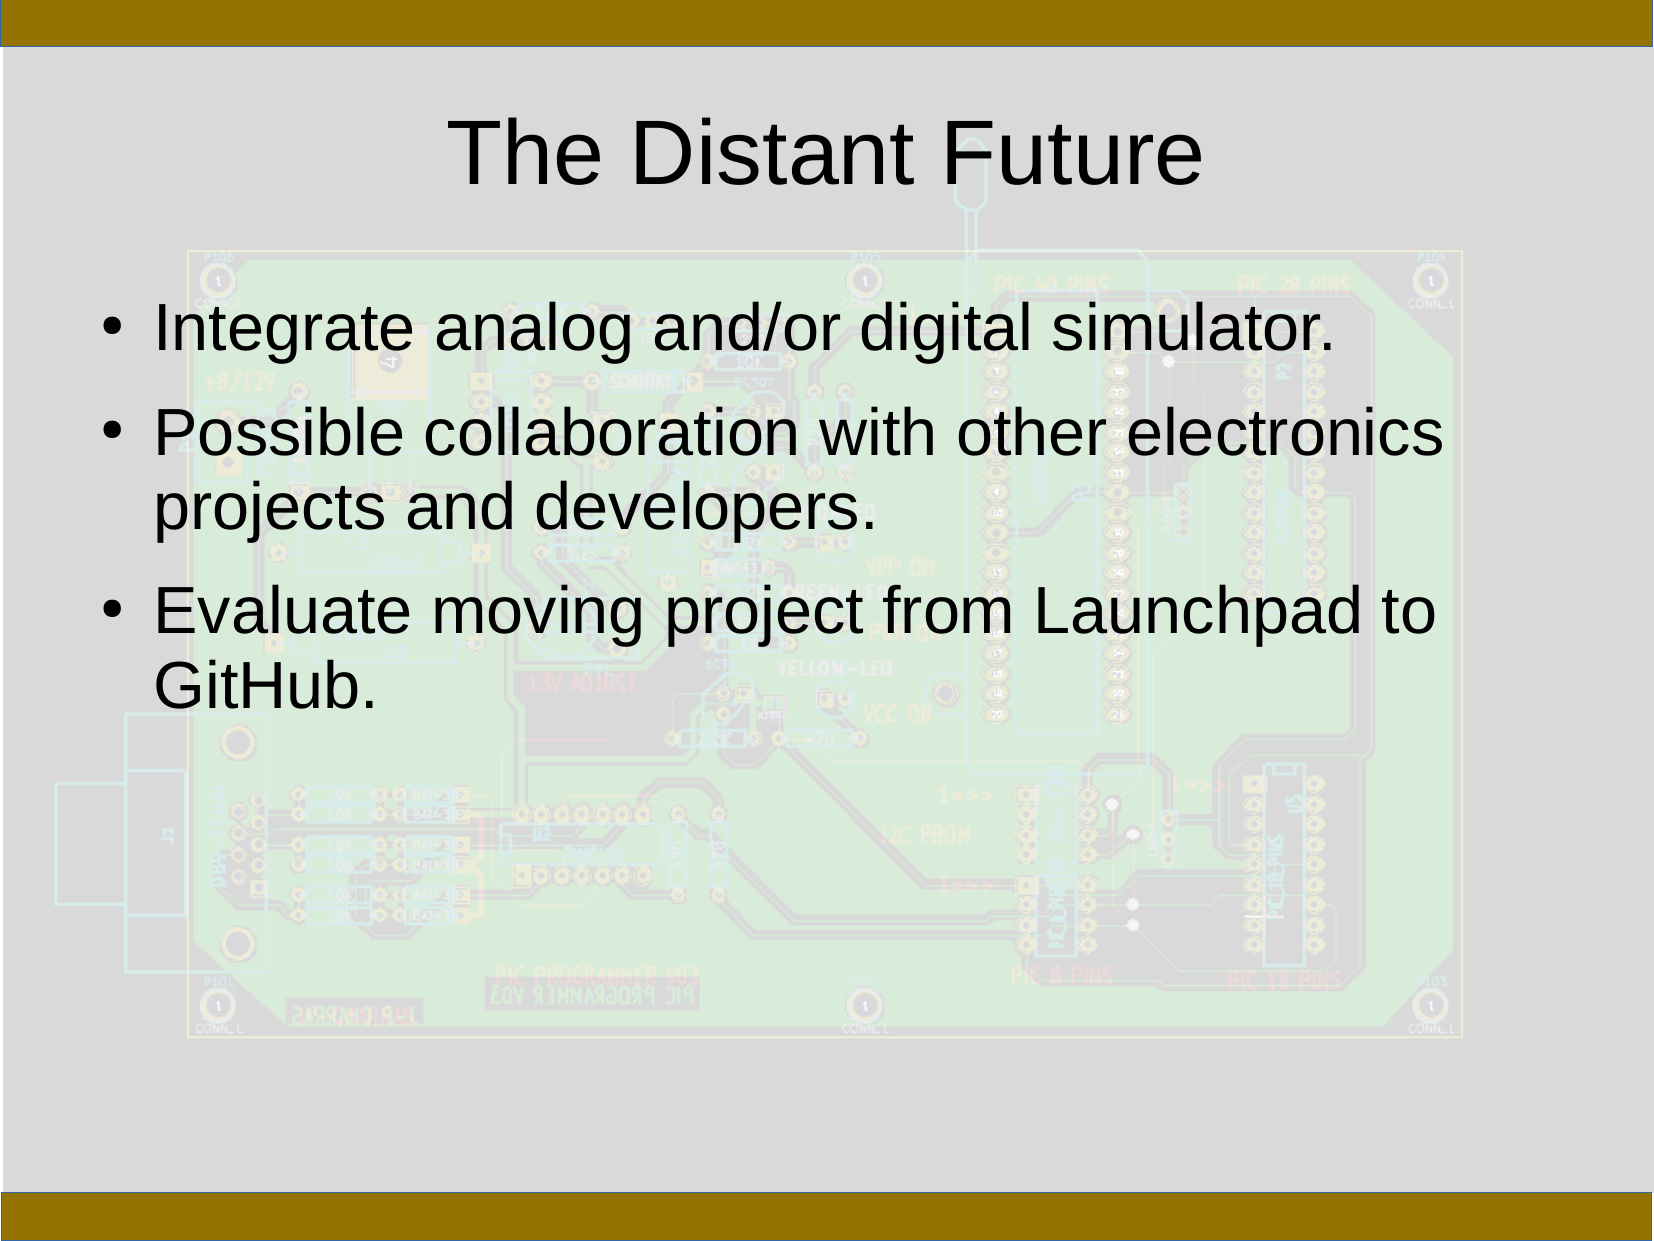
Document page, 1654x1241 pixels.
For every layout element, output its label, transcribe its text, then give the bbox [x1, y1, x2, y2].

text_box [1, 1192, 1652, 1241]
text_box [0, 0, 1653, 47]
list Integrate analog and/or digital simulator. Possible collaboration with other electronics projects and developers. Evaluate moving project from Launchpad to GitHub. [82, 290, 1571, 1110]
picture [3, 47, 1654, 1194]
title The Distant Future [82, 49, 1571, 257]
